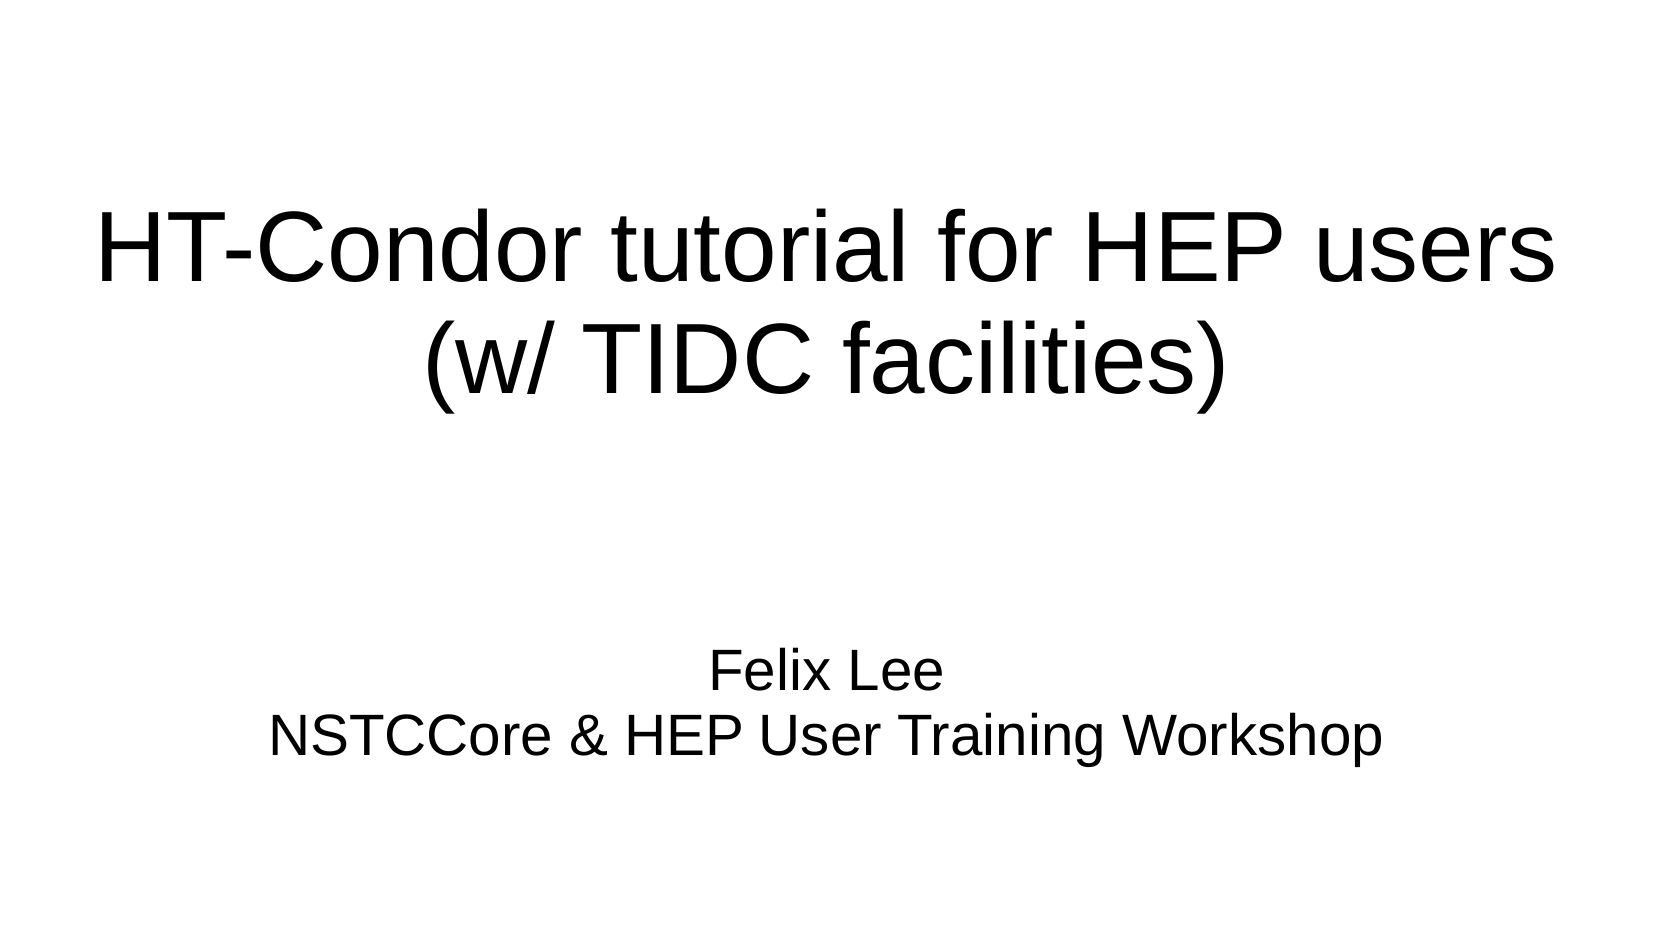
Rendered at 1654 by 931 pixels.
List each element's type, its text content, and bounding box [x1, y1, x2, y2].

subtitle HT-Condor tutorial for HEP users (w/ TIDC facilities) Felix Lee NSTCCore & HEP User Training Workshop [82, 119, 1571, 840]
